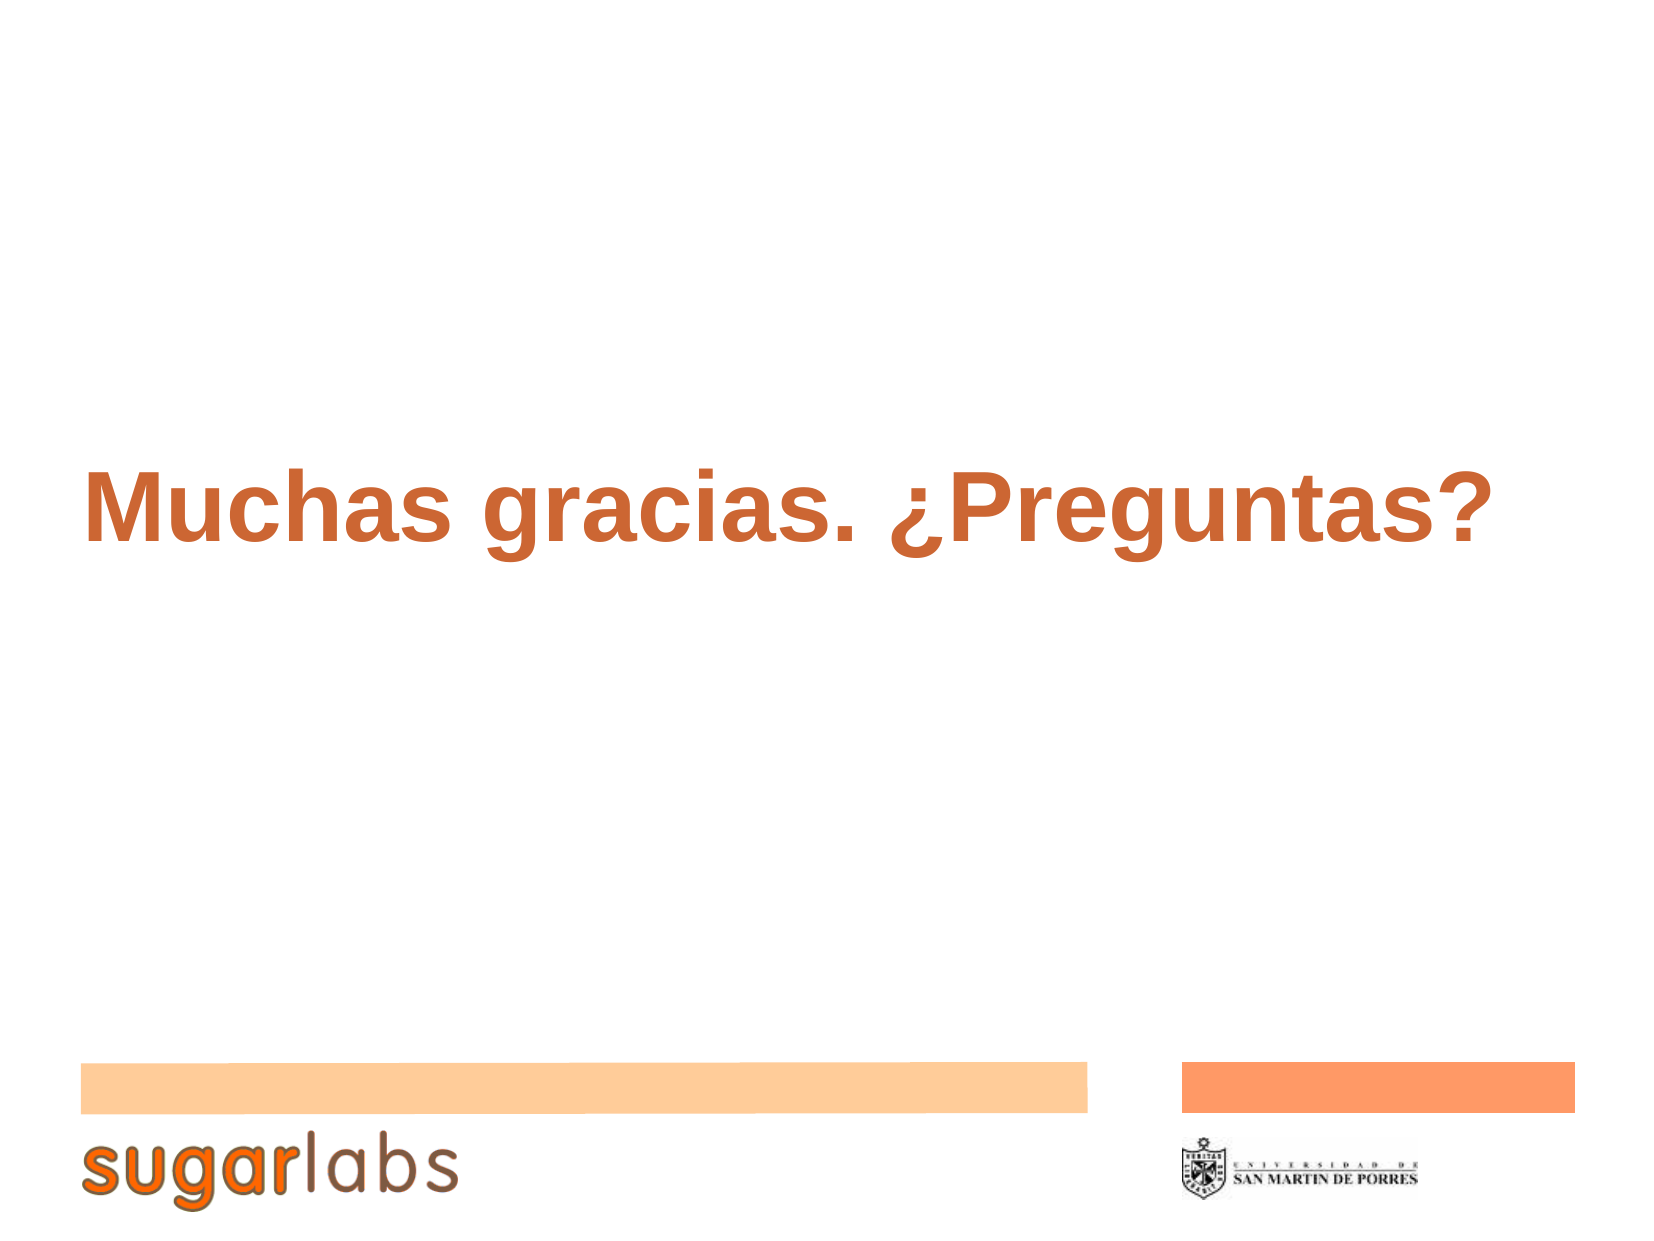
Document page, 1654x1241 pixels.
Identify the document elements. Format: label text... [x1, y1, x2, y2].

picture [1182, 1137, 1418, 1200]
picture [82, 1130, 458, 1212]
title Muchas gracias. ¿Preguntas? [82, 403, 1571, 611]
